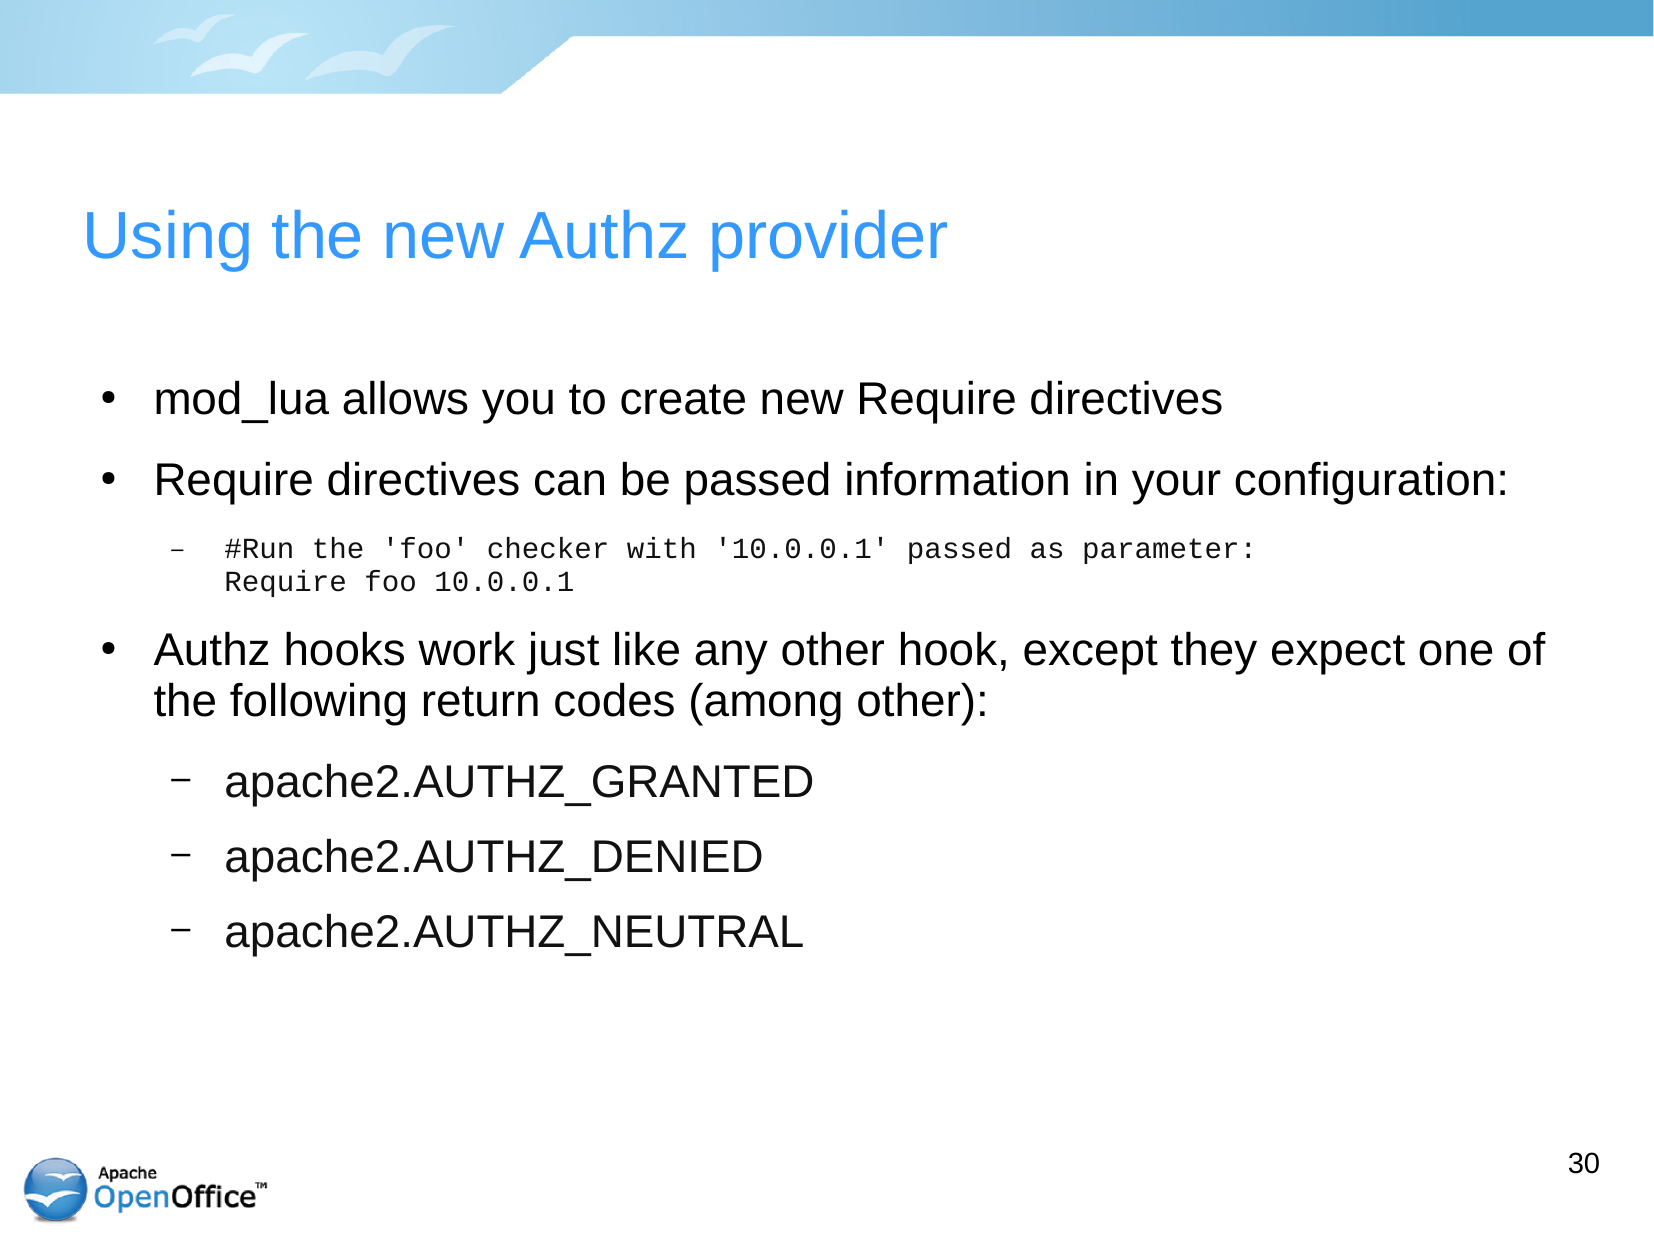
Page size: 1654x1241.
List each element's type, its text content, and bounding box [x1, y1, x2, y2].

picture [0, 0, 1654, 1241]
title Using the new Authz provider [82, 132, 1571, 340]
list mod_lua allows you to create new Require directives Require directives can be passed information in your configuration: #Run the 'foo' checker with '10.0.0.1' passed as parameter: Require foo 10.0.0.1 Authz hooks work just like any other hook, except they expect one of the following return codes (among other): apache2.AUTHZ_GRANTED apache2.AUTHZ_DENIED apache2.AUTHZ_NEUTRAL [82, 372, 1571, 1093]
